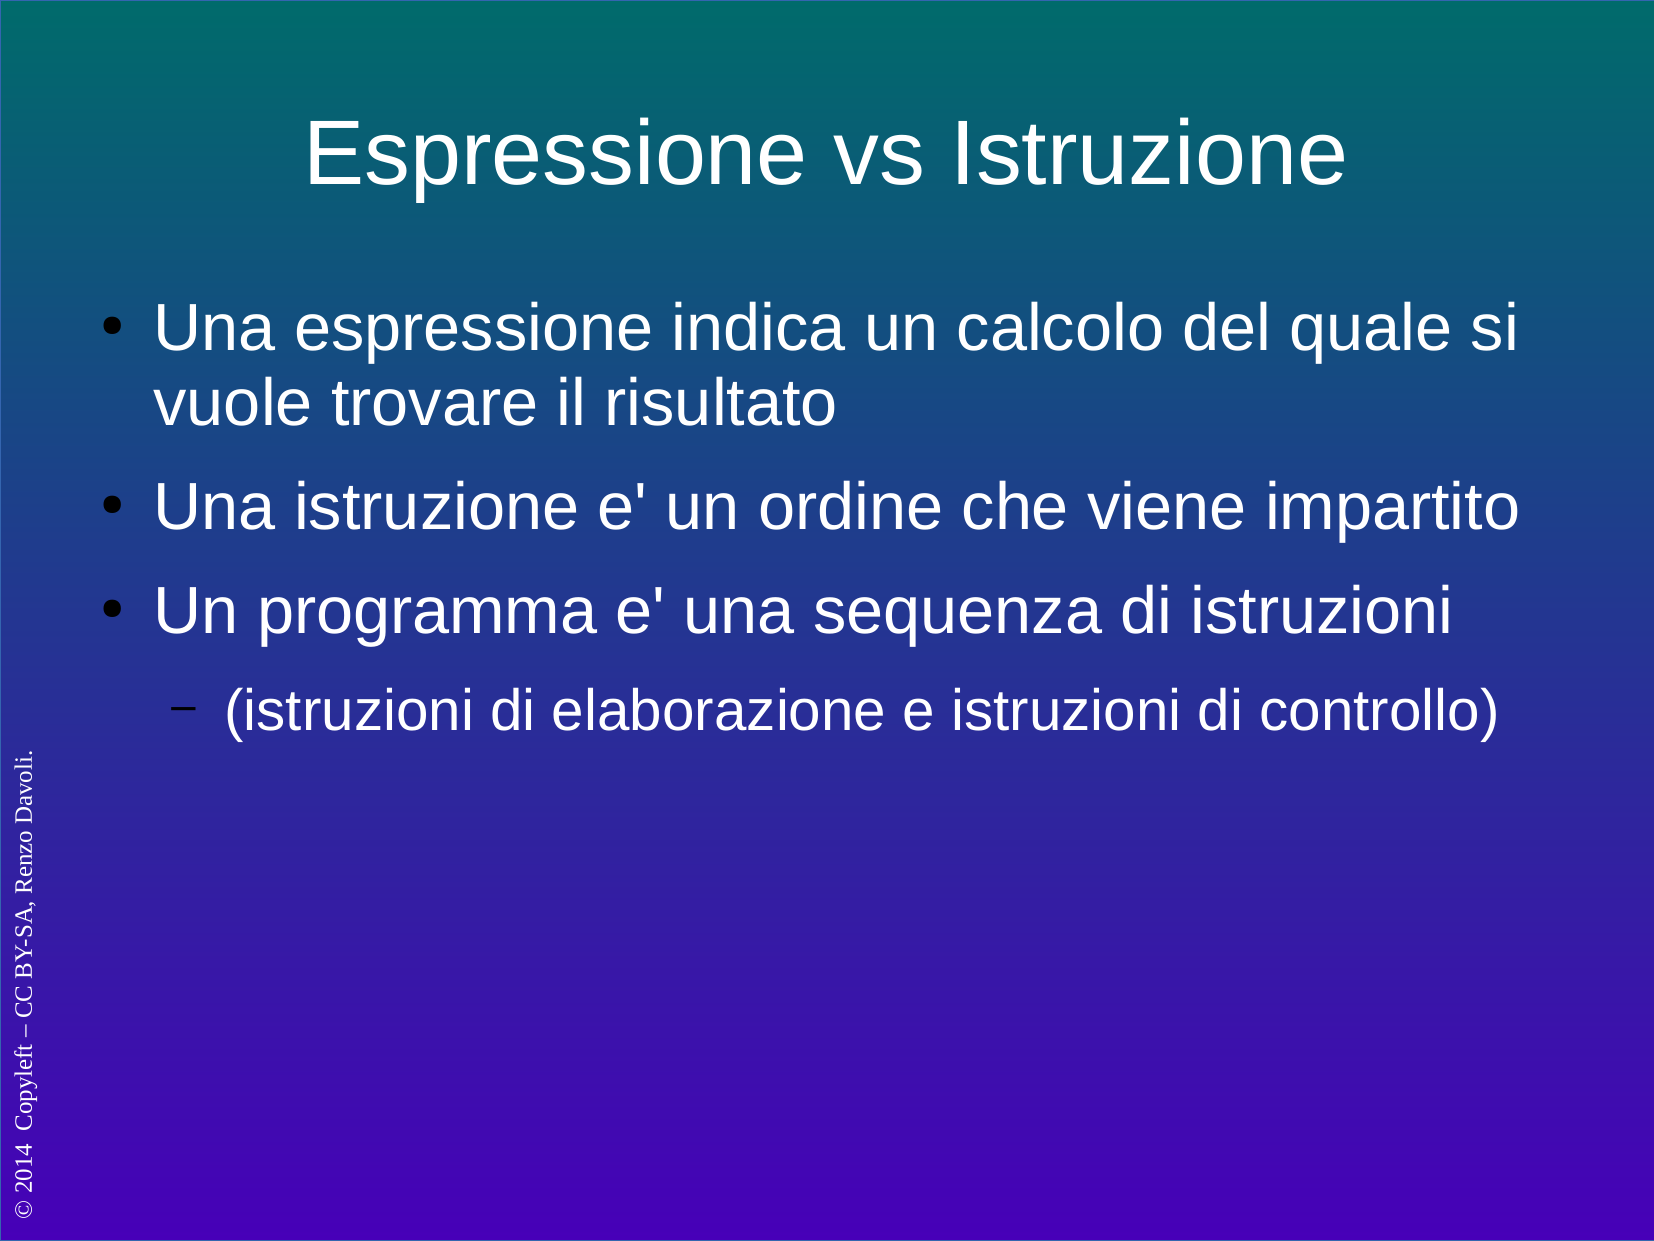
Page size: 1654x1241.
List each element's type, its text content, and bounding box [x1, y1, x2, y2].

title Espressione vs Istruzione [82, 49, 1571, 257]
list Una espressione indica un calcolo del quale si vuole trovare il risultato Una istruzione e' un ordine che viene impartito Un programma e' una sequenza di istruzioni (istruzioni di elaborazione e istruzioni di controllo) [82, 290, 1571, 1010]
